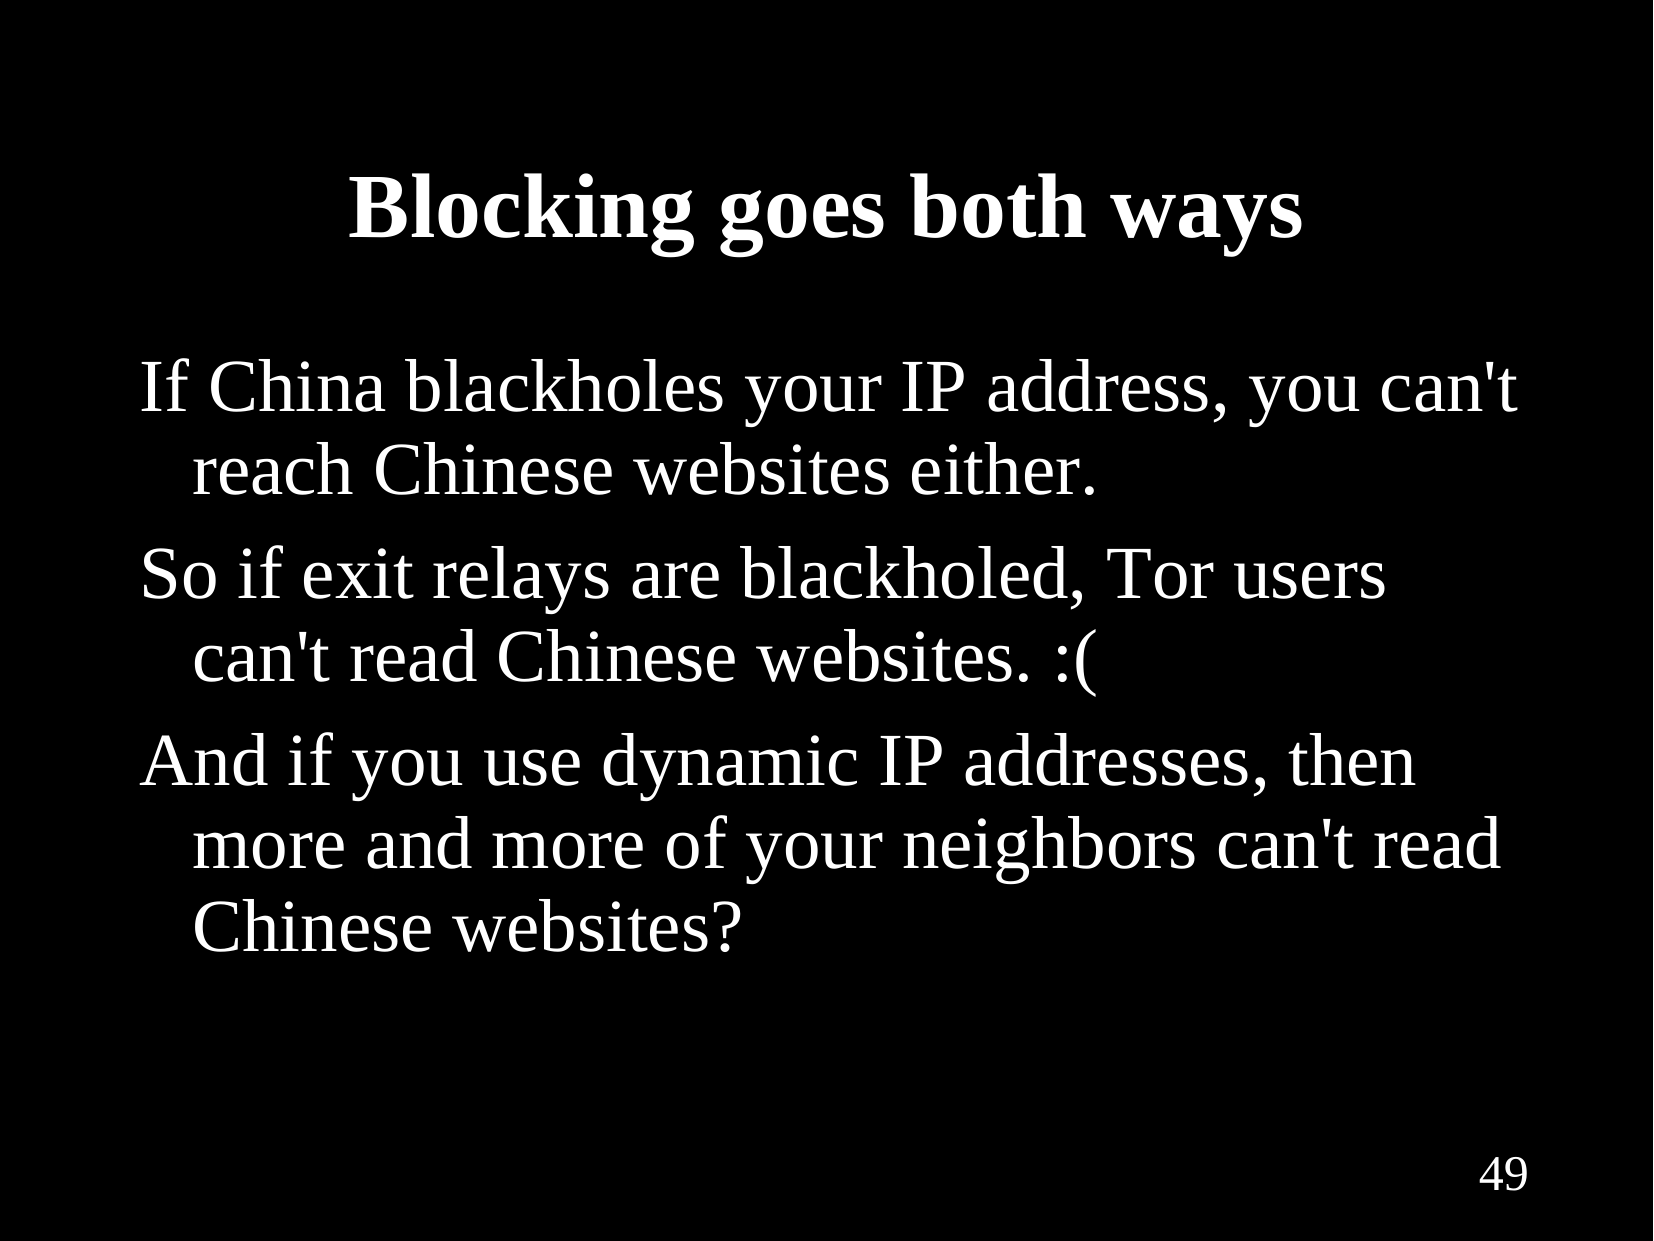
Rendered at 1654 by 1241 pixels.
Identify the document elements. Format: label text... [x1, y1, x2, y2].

list If China blackholes your IP address, you can't reach Chinese websites either. So if exit relays are blackholed, Tor users can't read Chinese websites. :( And if you use dynamic IP addresses, then more and more of your neighbors can't read Chinese websites? [121, 344, 1534, 1127]
title Blocking goes both ways [121, 102, 1534, 311]
